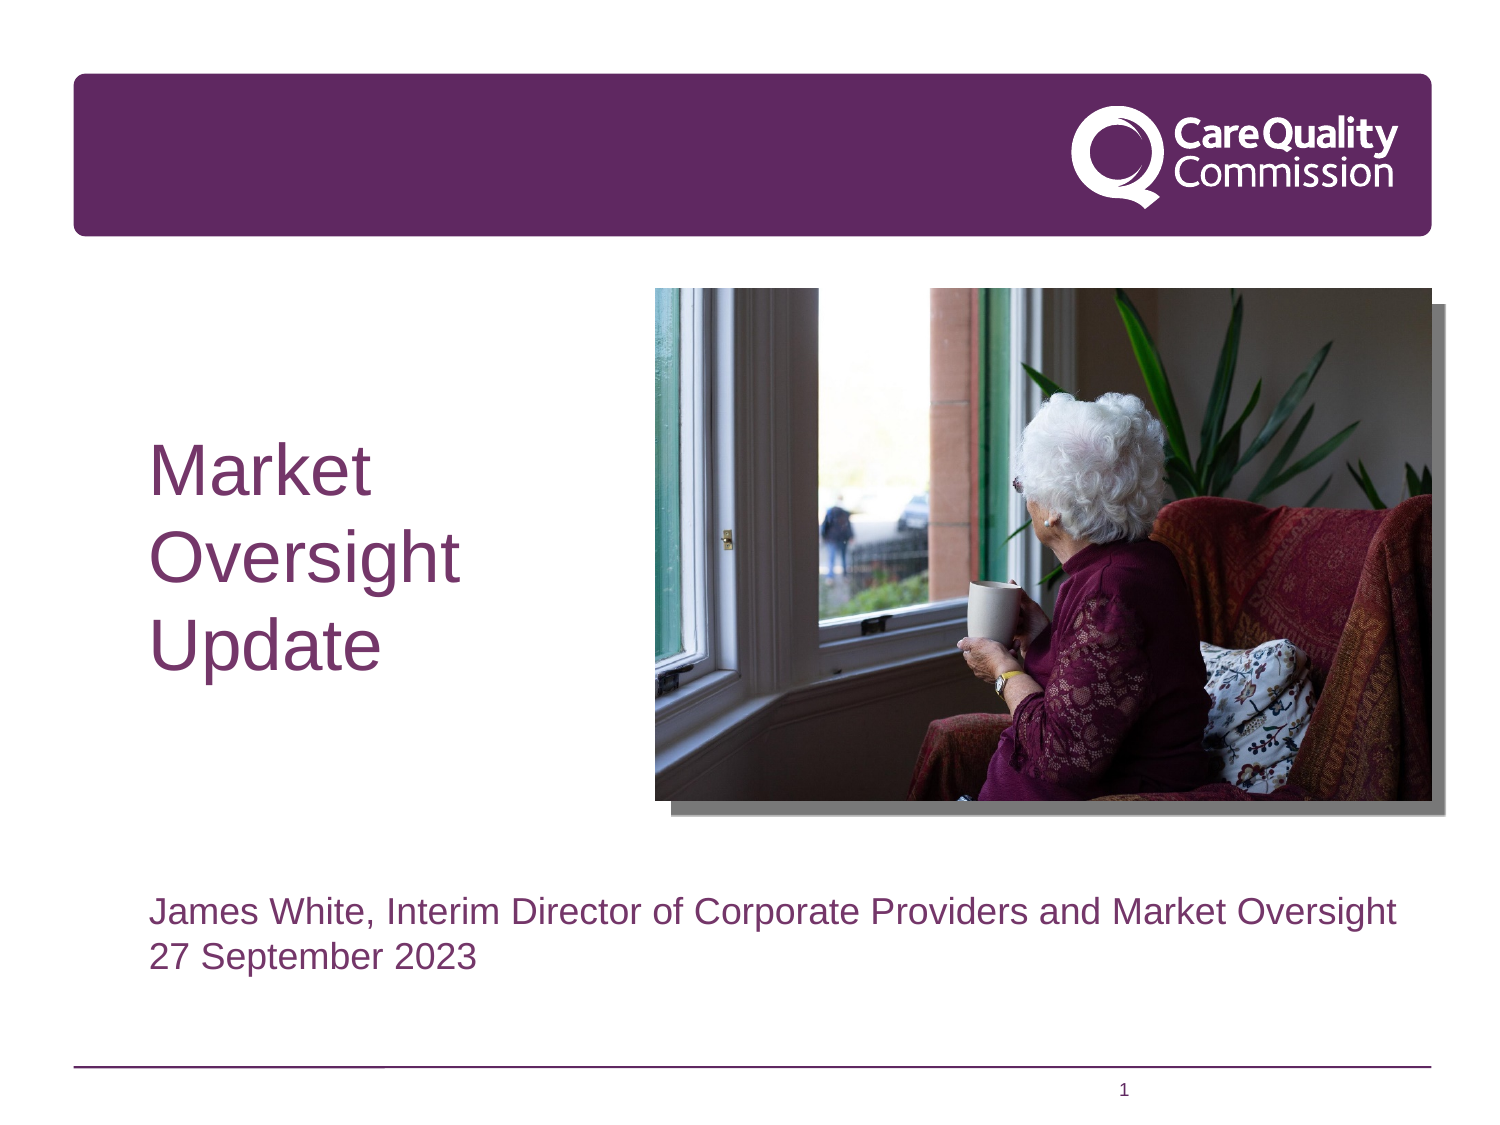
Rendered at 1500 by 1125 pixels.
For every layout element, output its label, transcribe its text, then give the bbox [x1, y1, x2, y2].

picture [655, 288, 1432, 801]
text_box [1119, 1025, 1432, 1101]
text_box James White, Interim Director of Corporate Providers and Market Oversight 27 September 2023 [133, 879, 1471, 986]
text_box Market Oversight Update [133, 414, 640, 695]
